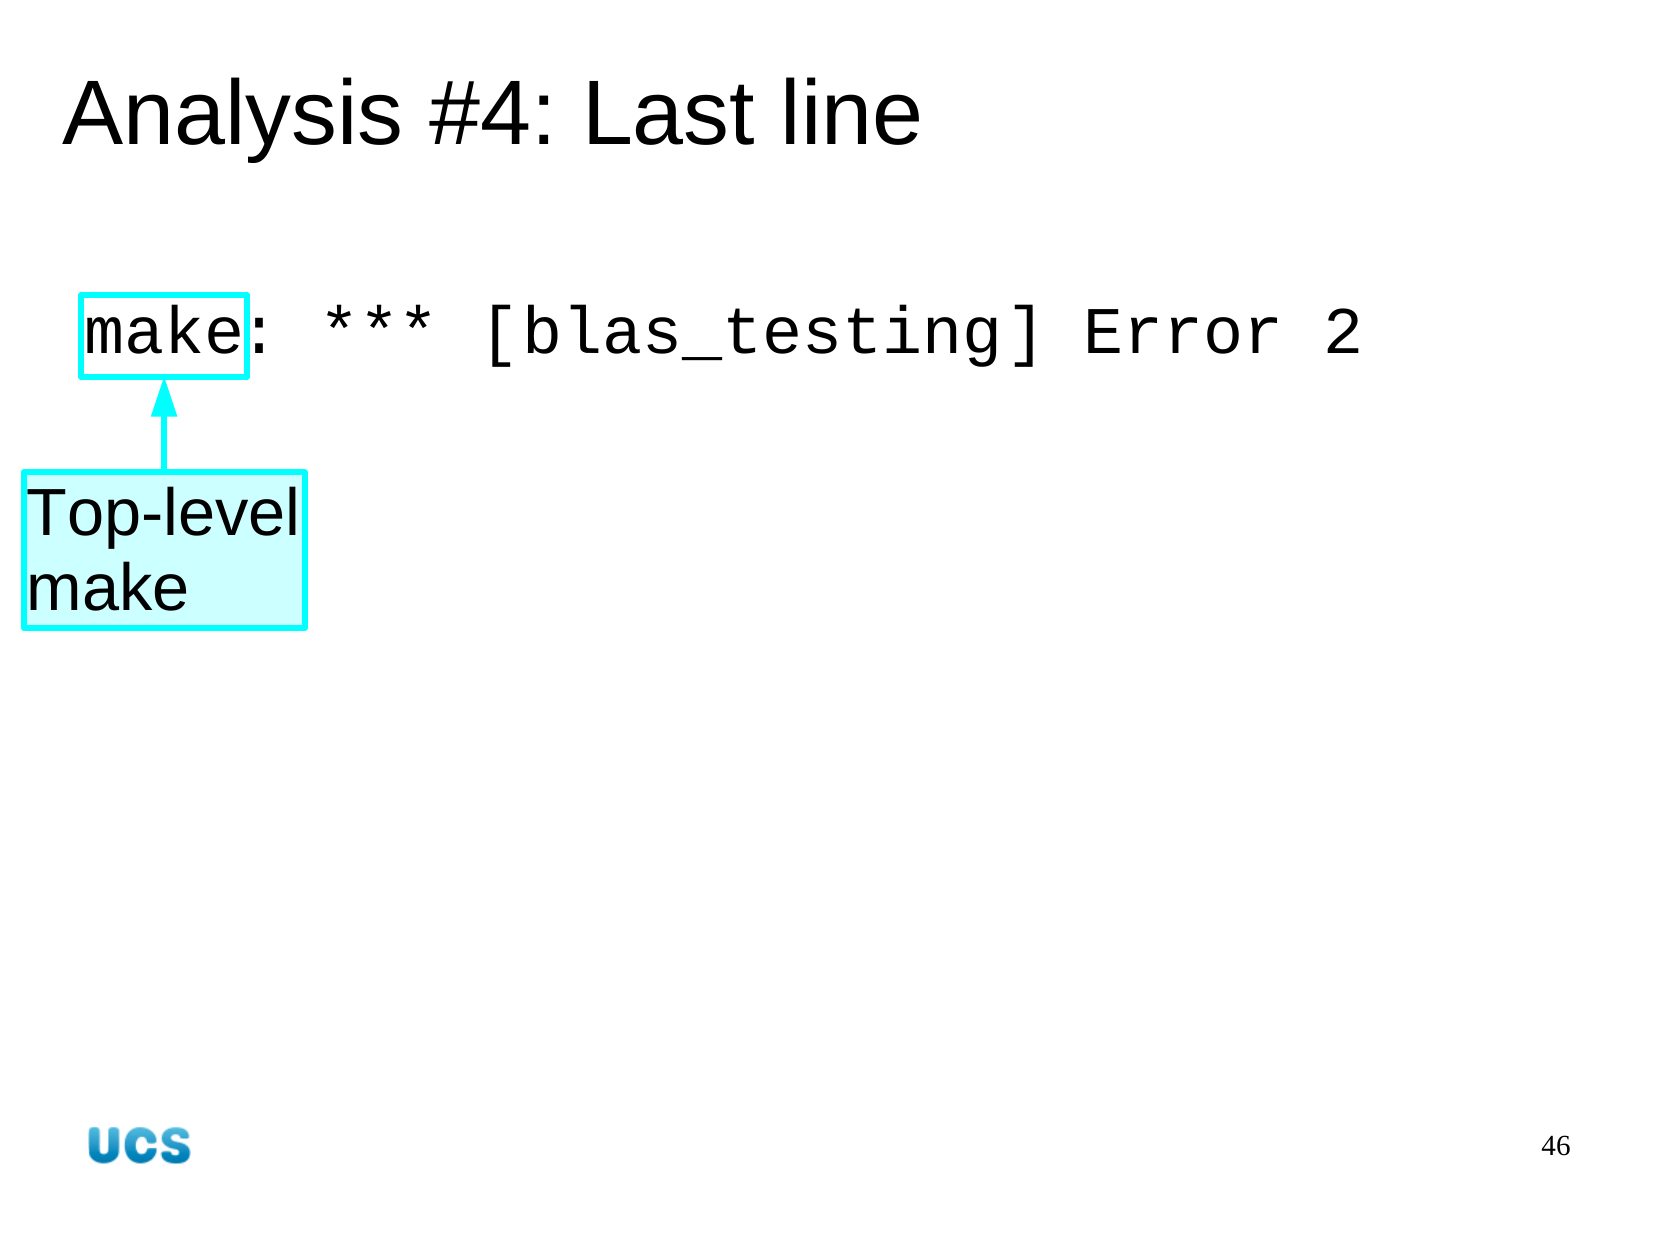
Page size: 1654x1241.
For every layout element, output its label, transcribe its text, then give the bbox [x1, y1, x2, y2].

text_box make [81, 295, 236, 377]
text_box ] [1006, 295, 1051, 377]
text_box Analysis #4: Last line [59, 59, 928, 168]
text_box blas_testing [523, 295, 1006, 377]
text_box Top-level make [23, 472, 305, 628]
text_box Error 2 [1080, 295, 1367, 377]
picture [88, 1126, 191, 1165]
text_box : *** [ [236, 295, 523, 377]
